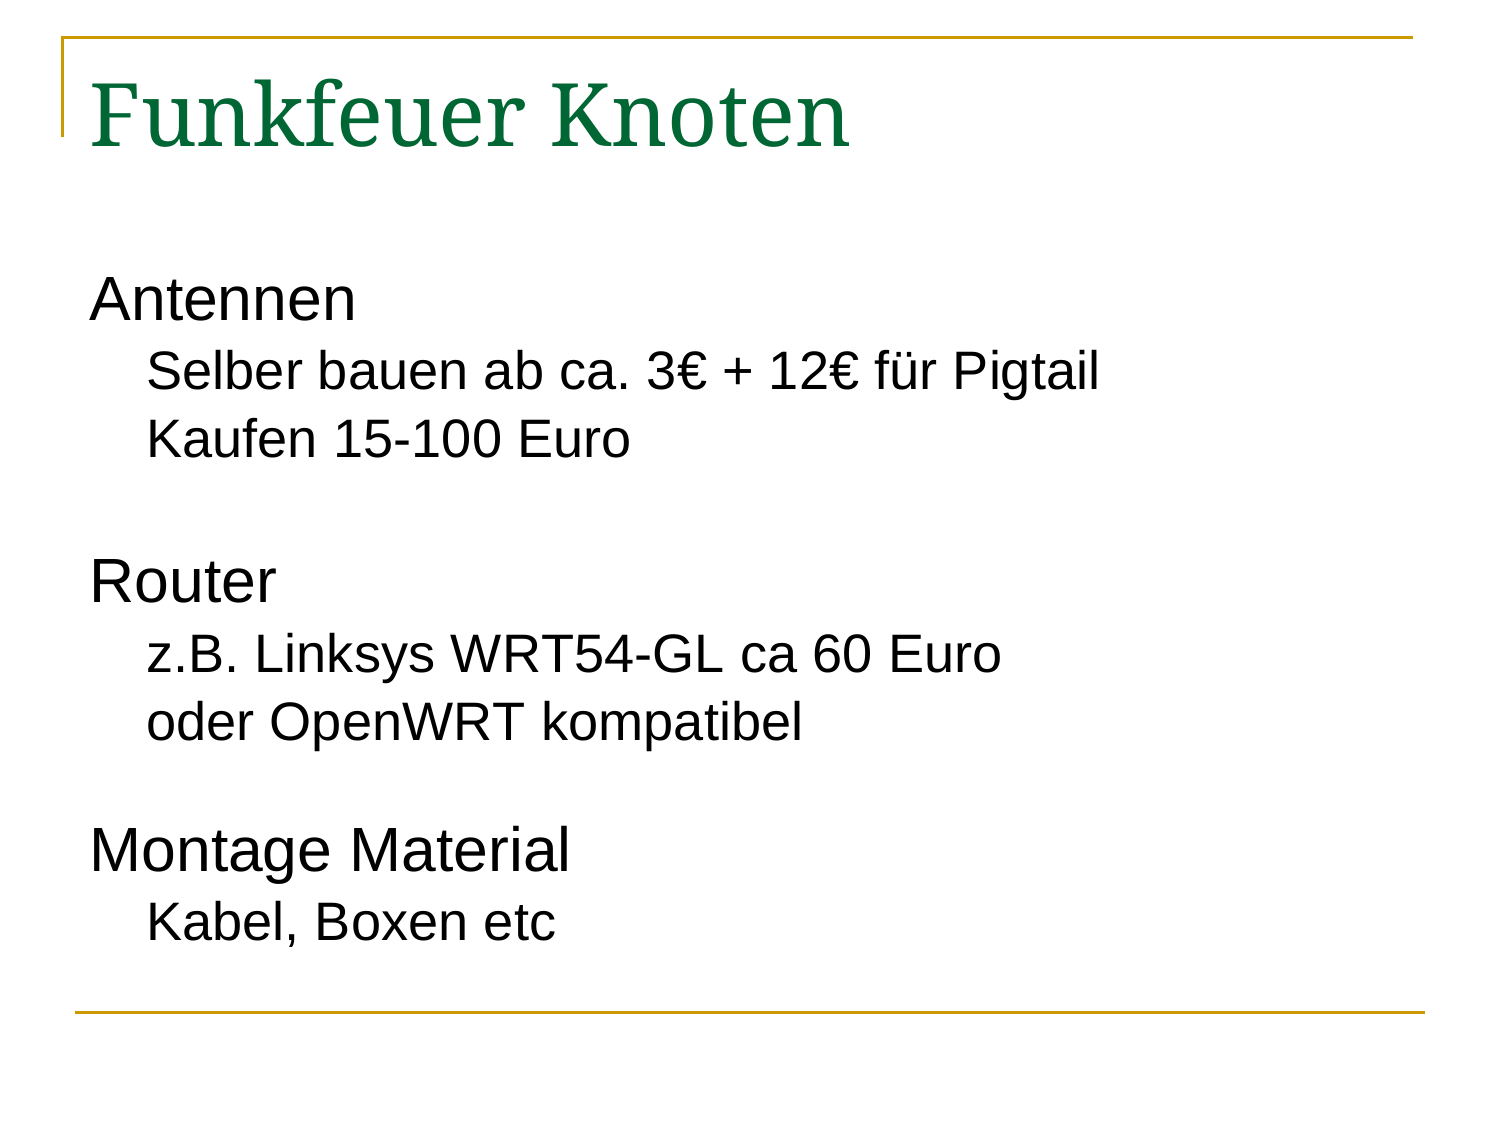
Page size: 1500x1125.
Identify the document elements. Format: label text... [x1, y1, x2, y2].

title Funkfeuer Knoten [75, 45, 1426, 233]
list Antennen Selber bauen ab ca. 3€ + 12€ für Pigtail Kaufen 15-100 Euro Router z.B. Linksys WRT54-GL ca 60 Euro oder OpenWRT kompatibel Montage Material Kabel, Boxen etc [75, 262, 1426, 1006]
